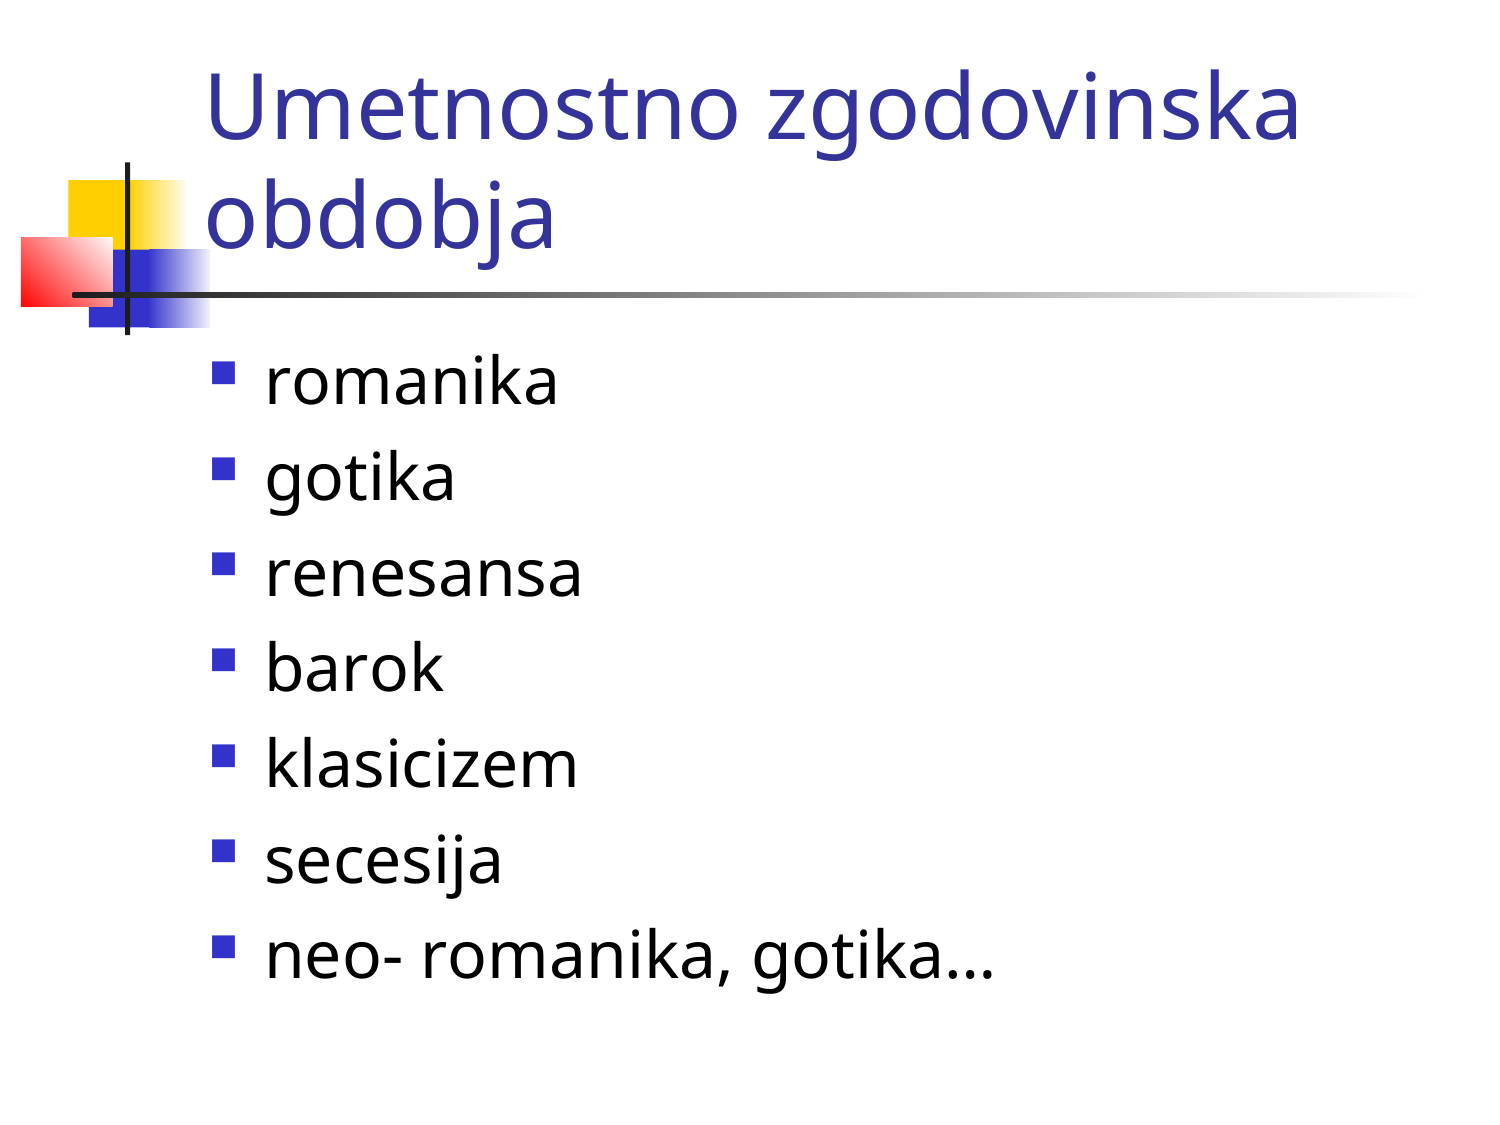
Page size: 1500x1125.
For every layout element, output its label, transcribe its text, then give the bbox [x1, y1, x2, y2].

list romanika gotika renesansa barok klasicizem secesija neo- romanika, gotika… [193, 331, 1469, 1007]
title Umetnostno zgodovinska obdobja [188, 35, 1468, 276]
